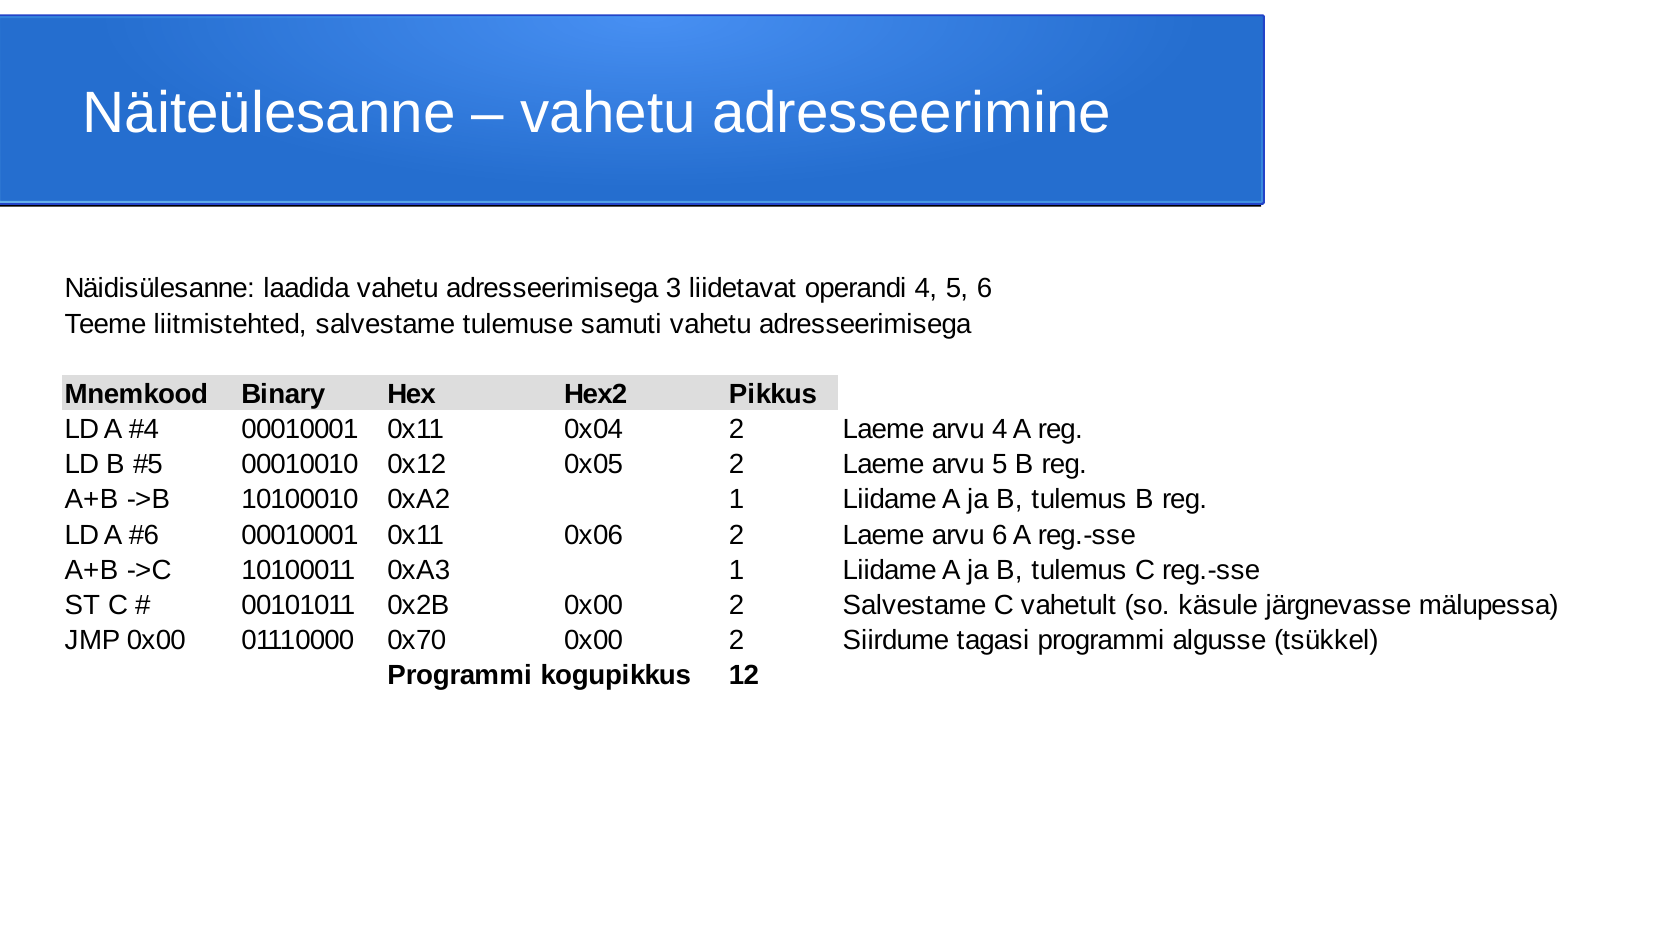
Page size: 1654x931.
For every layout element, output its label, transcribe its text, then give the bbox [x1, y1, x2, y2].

picture [61, 271, 1654, 697]
title Näiteülesanne – vahetu adresseerimine [82, 35, 1235, 189]
